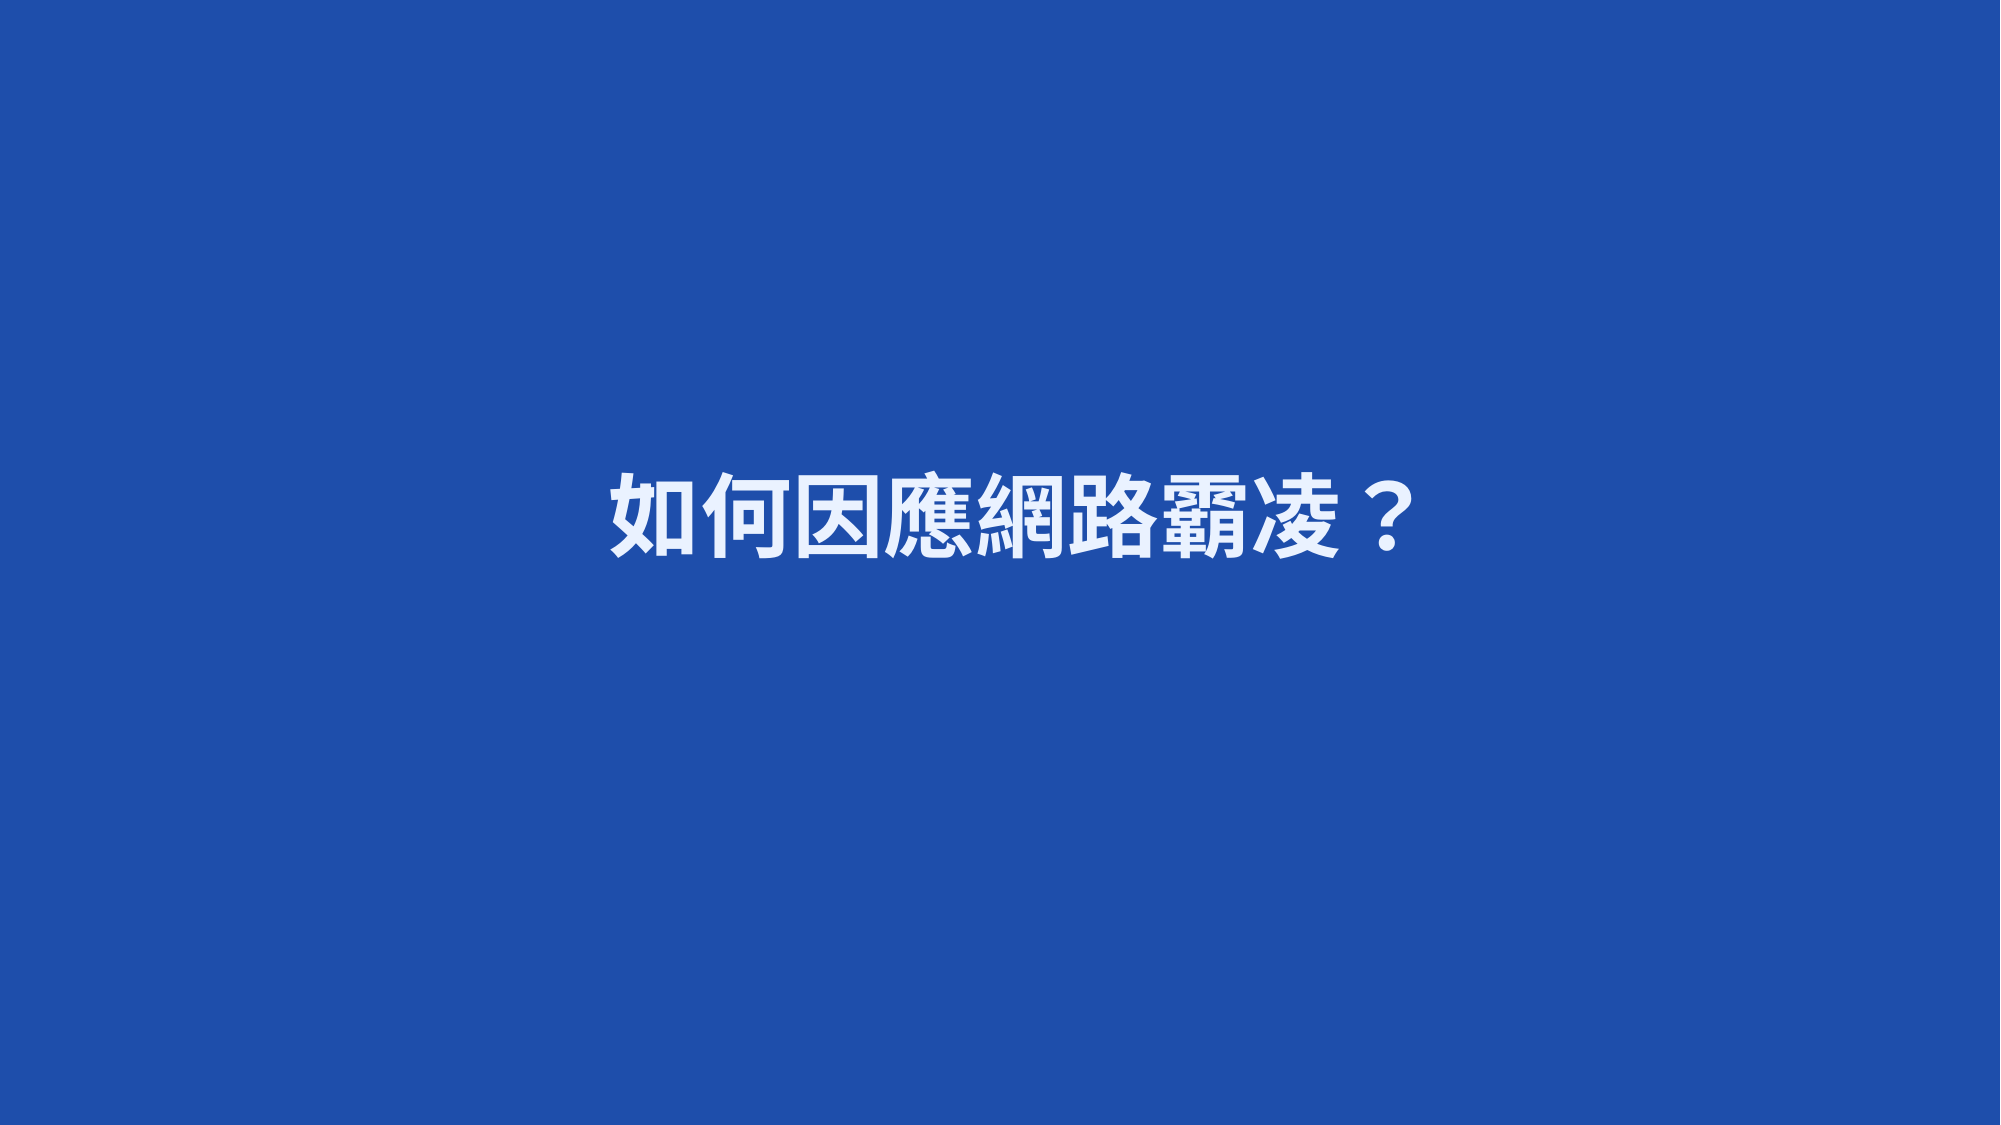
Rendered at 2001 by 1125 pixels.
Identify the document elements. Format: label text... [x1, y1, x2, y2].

title 如何因應網路霸凌？ [159, 412, 1885, 630]
